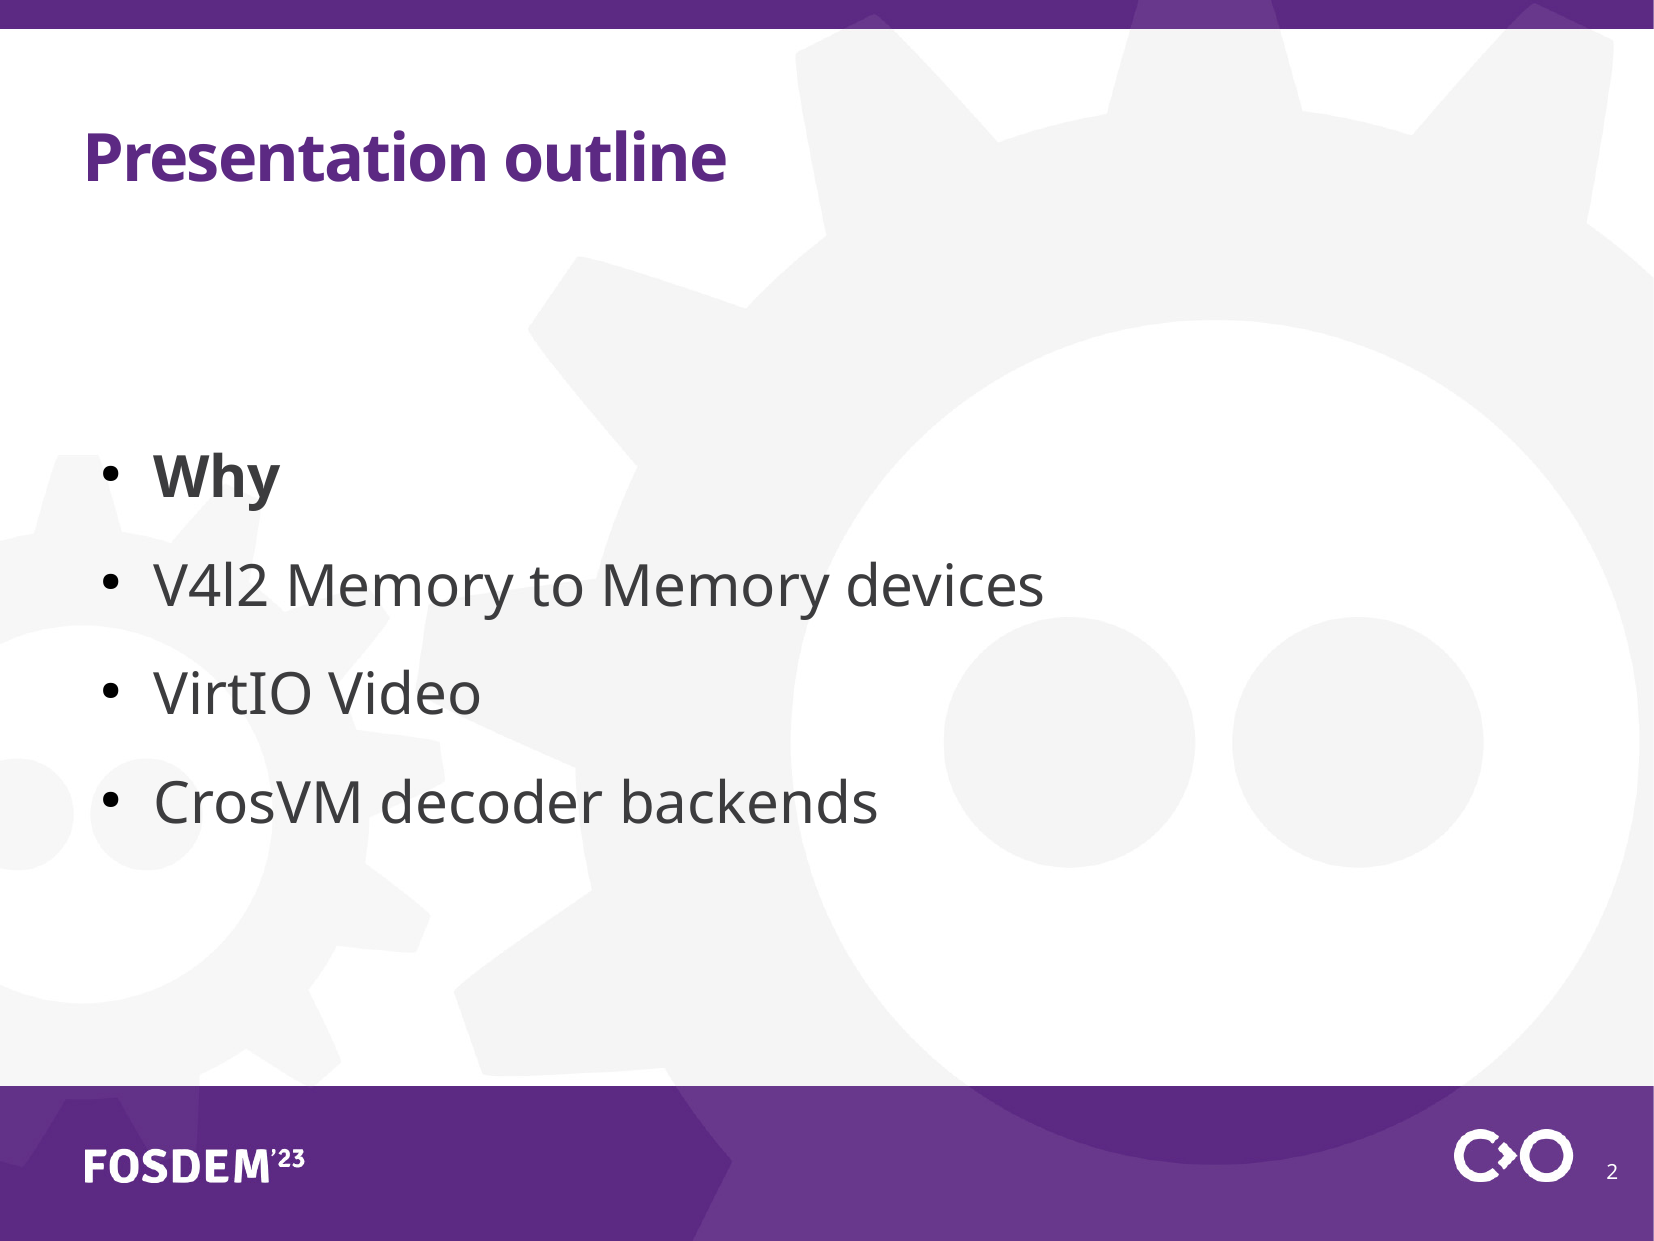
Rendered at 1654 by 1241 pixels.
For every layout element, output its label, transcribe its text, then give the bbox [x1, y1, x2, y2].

list Why V4l2 Memory to Memory devices VirtIO Video CrosVM decoder backends [82, 224, 1571, 1052]
title Presentation outline [82, 47, 1571, 201]
picture [0, 0, 1654, 1241]
